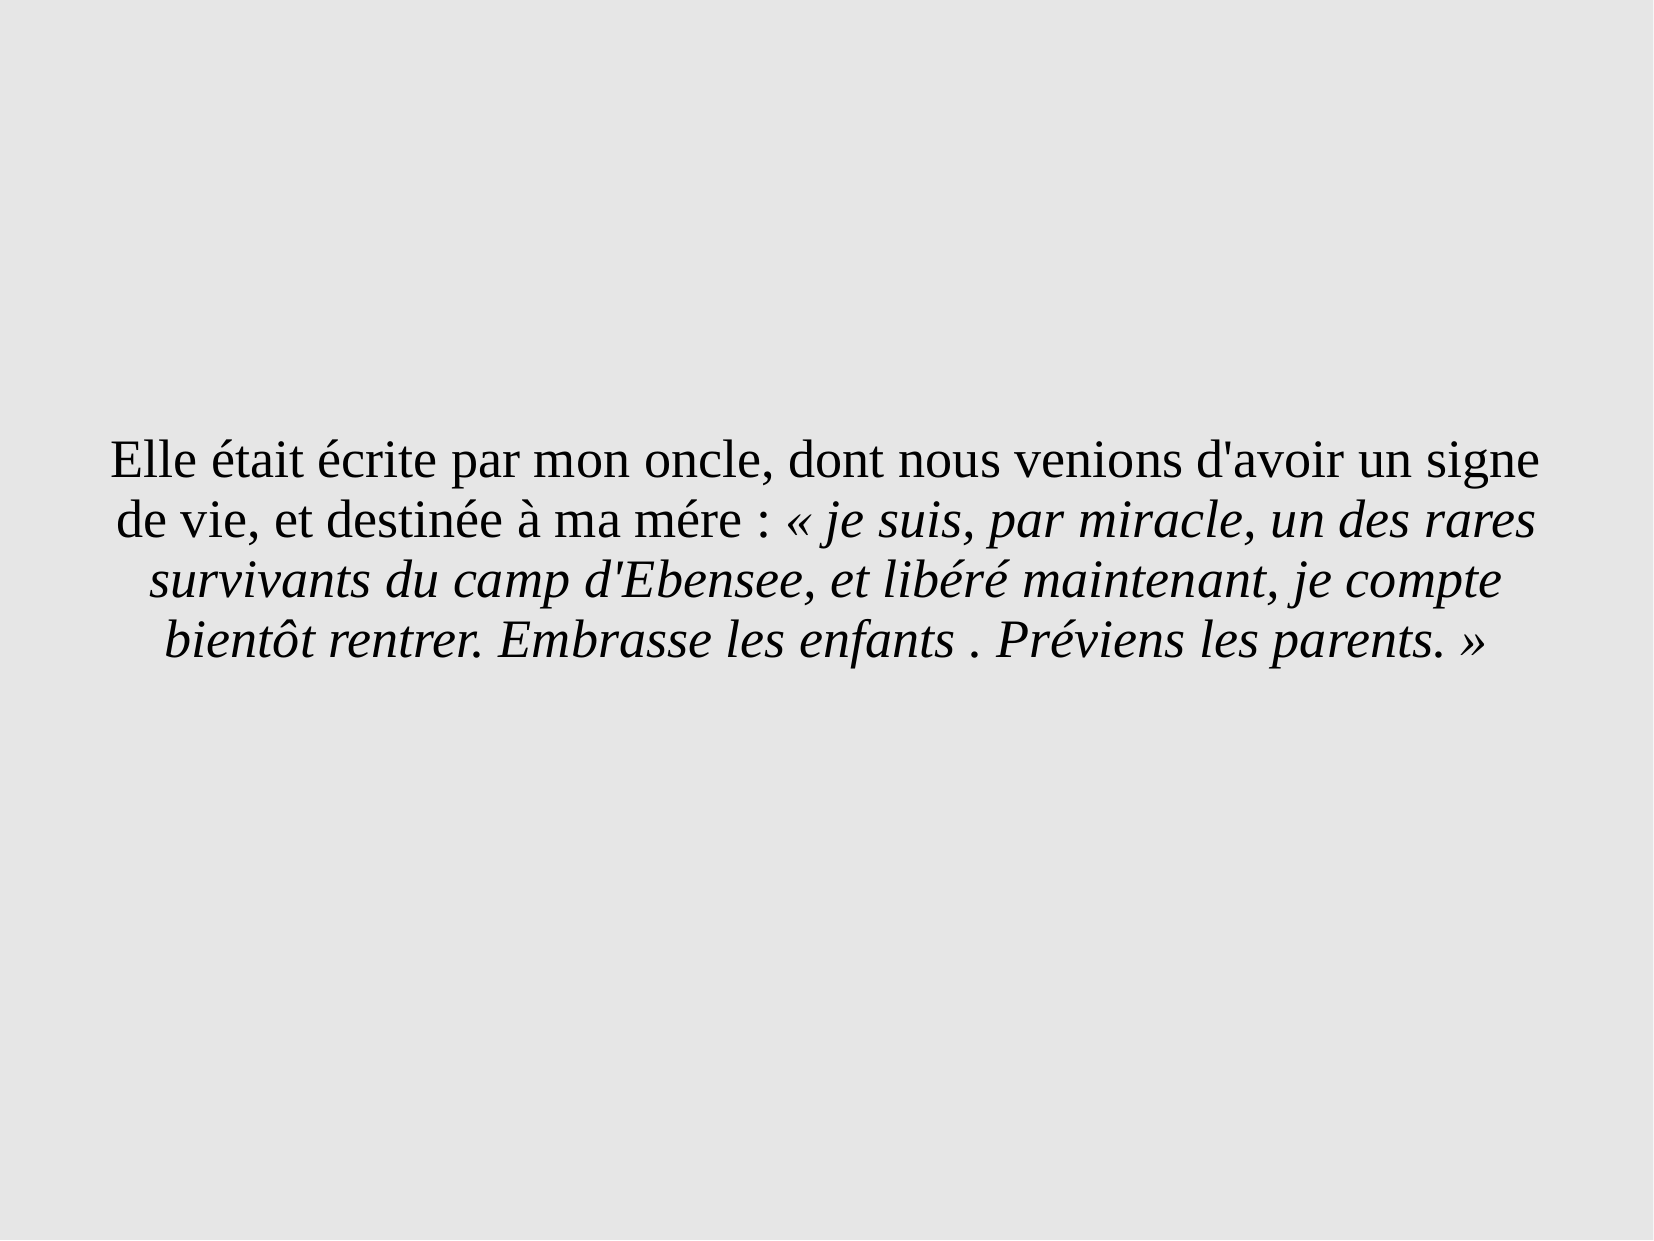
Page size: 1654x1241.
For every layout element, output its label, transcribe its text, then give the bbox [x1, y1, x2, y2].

subtitle Elle était écrite par mon oncle, dont nous venions d'avoir un signe de vie, et destinée à ma mére : « je suis, par miracle, un des rares survivants du camp d'Ebensee, et libéré maintenant, je compte bientôt rentrer. Embrasse les enfants . Préviens les parents. » [82, 49, 1571, 1109]
